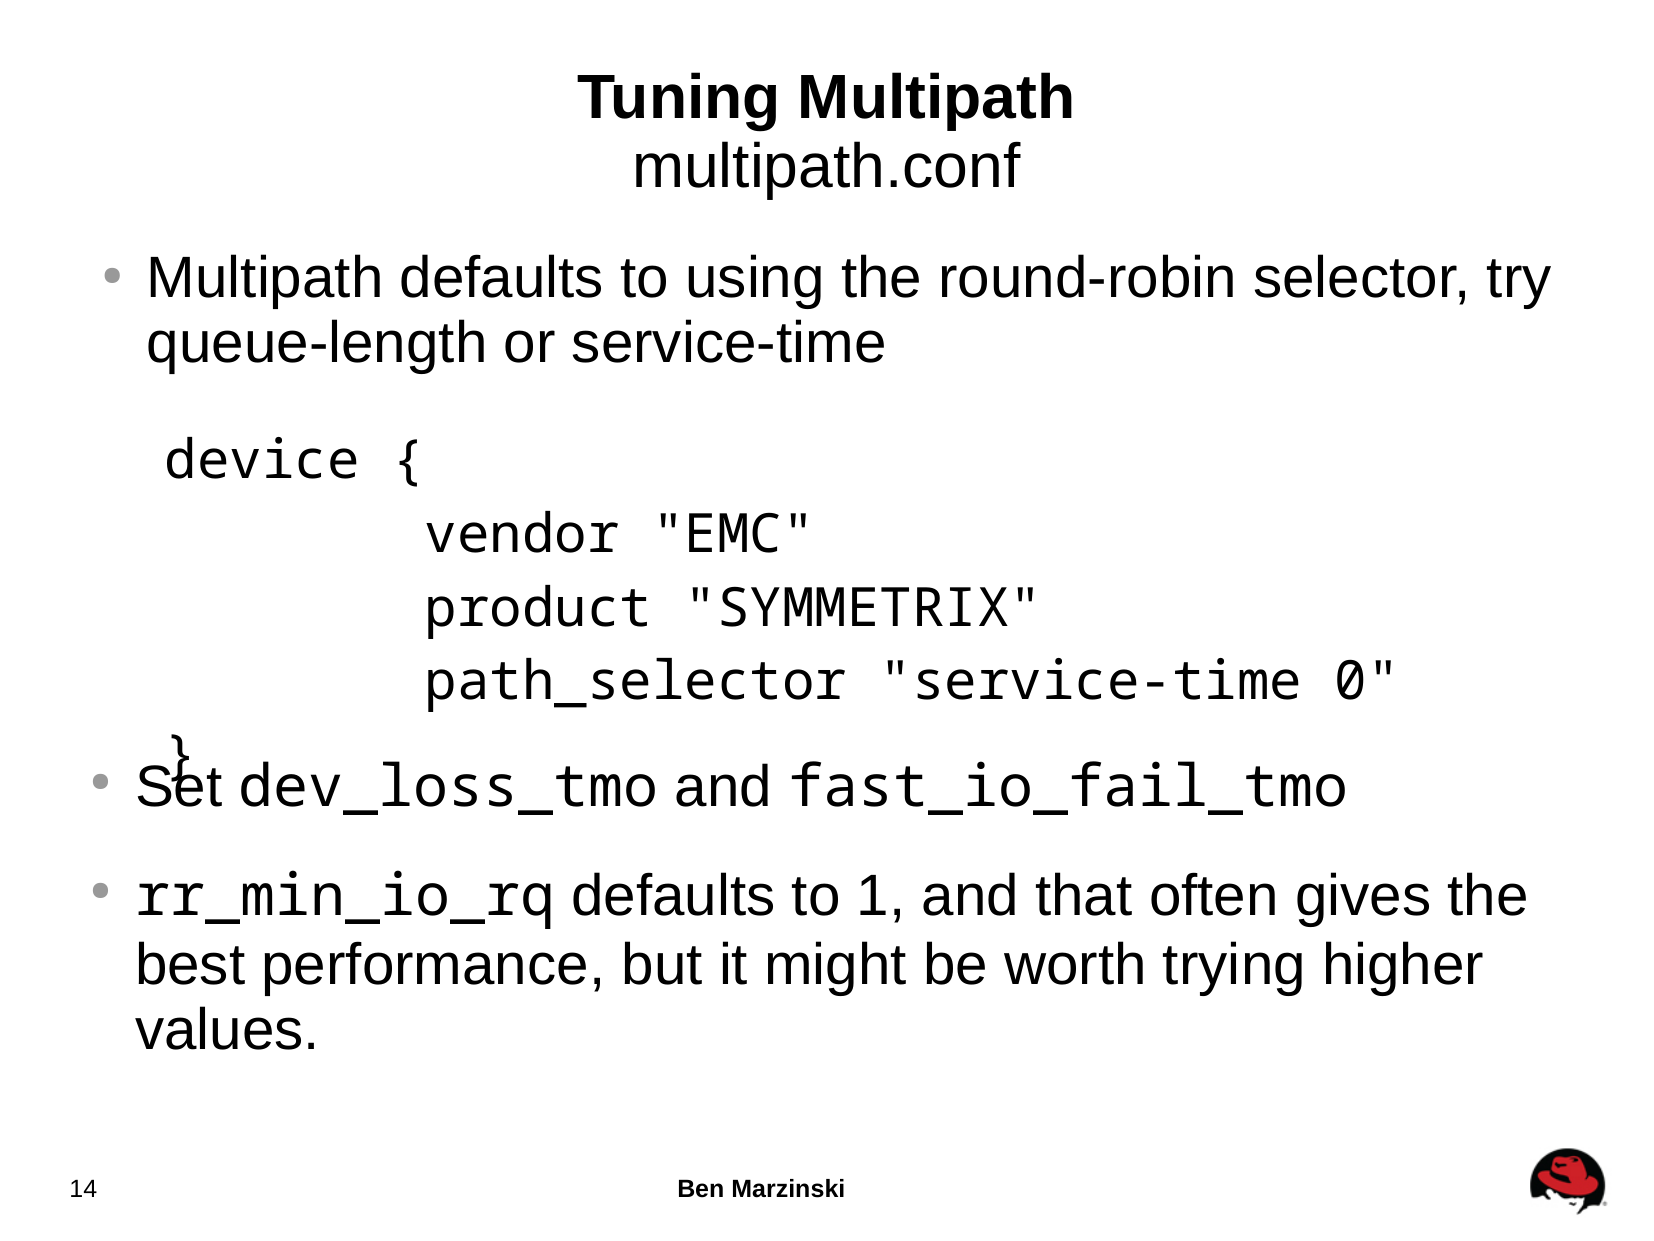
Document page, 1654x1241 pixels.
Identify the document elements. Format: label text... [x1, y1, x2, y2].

list Set dev_loss_tmo and fast_io_fail_tmo rr_min_io_rq defaults to 1, and that often gives the best performance, but it might be worth trying higher values. [75, 744, 1564, 1034]
title Tuning Multipath multipath.conf [82, 45, 1571, 218]
picture [1529, 1146, 1613, 1224]
text_box device { vendor "EMC" product "SYMMETRIX" path_selector "service-time 0" } [150, 412, 1538, 713]
list Multipath defaults to using the round-robin selector, try queue-length or service-time [86, 244, 1576, 413]
